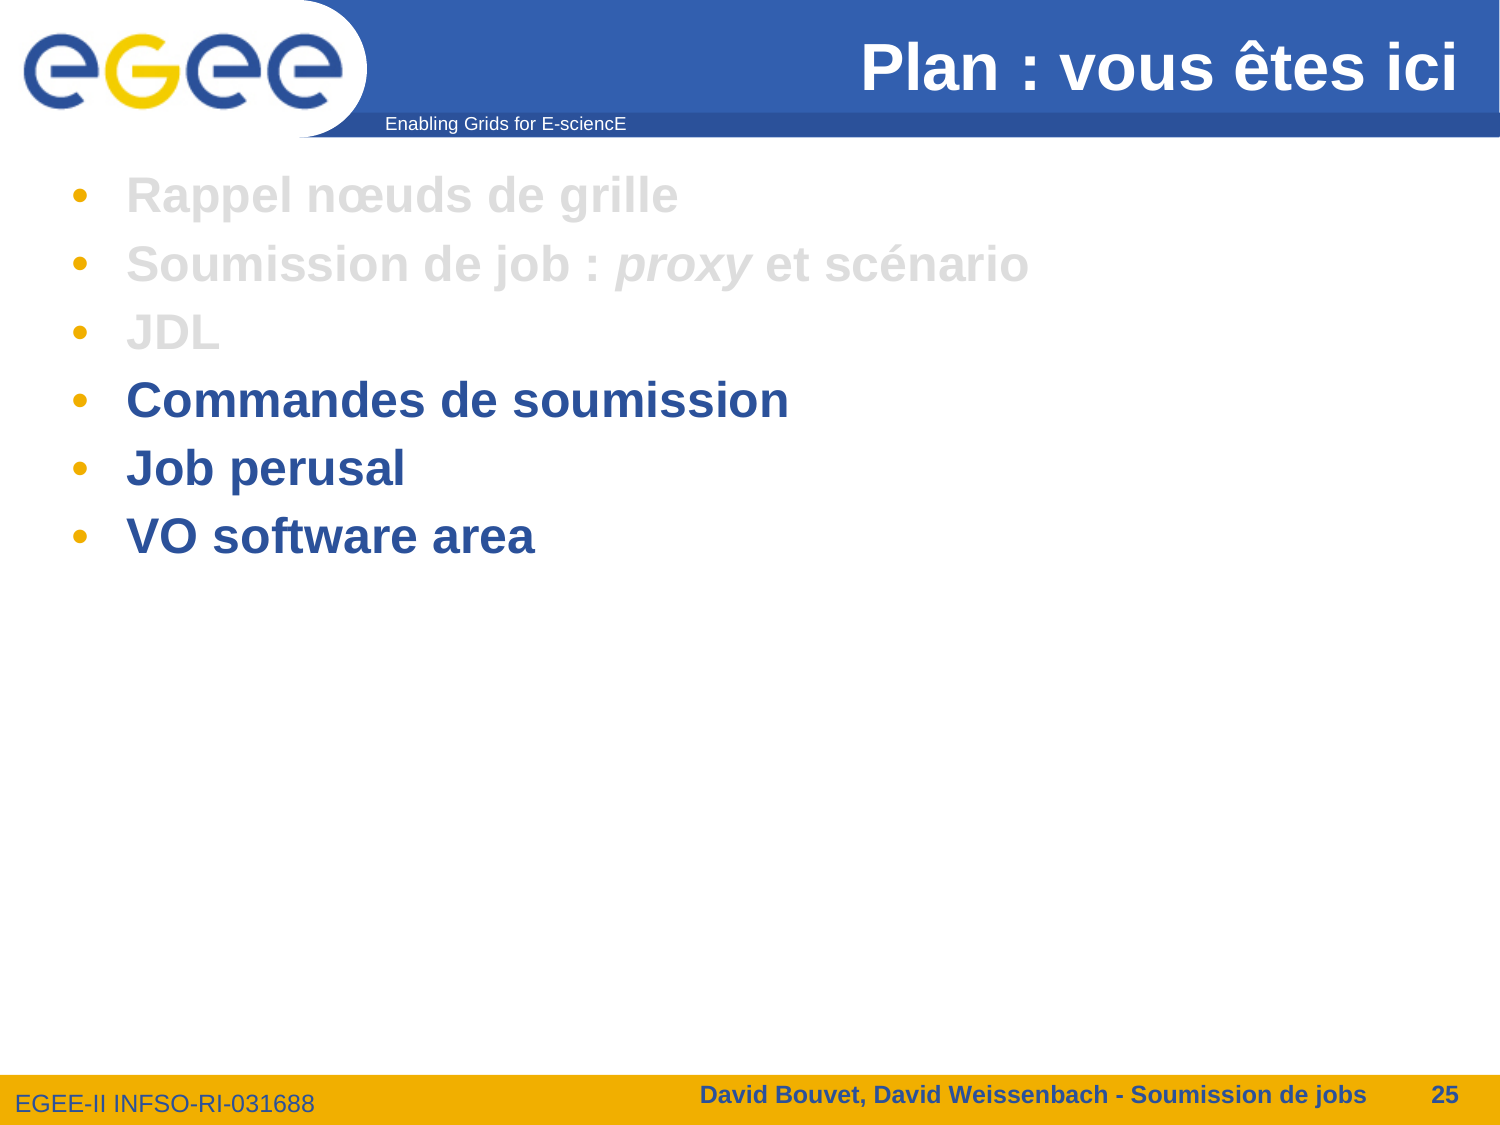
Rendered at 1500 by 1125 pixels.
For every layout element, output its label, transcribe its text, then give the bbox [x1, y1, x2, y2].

picture [18, 30, 349, 112]
title Plan : vous êtes ici [369, 10, 1475, 124]
list Rappel nœuds de grille Soumission de job : proxy et scénario JDL Commandes de soumission Job perusal VO software area [56, 159, 1466, 1051]
